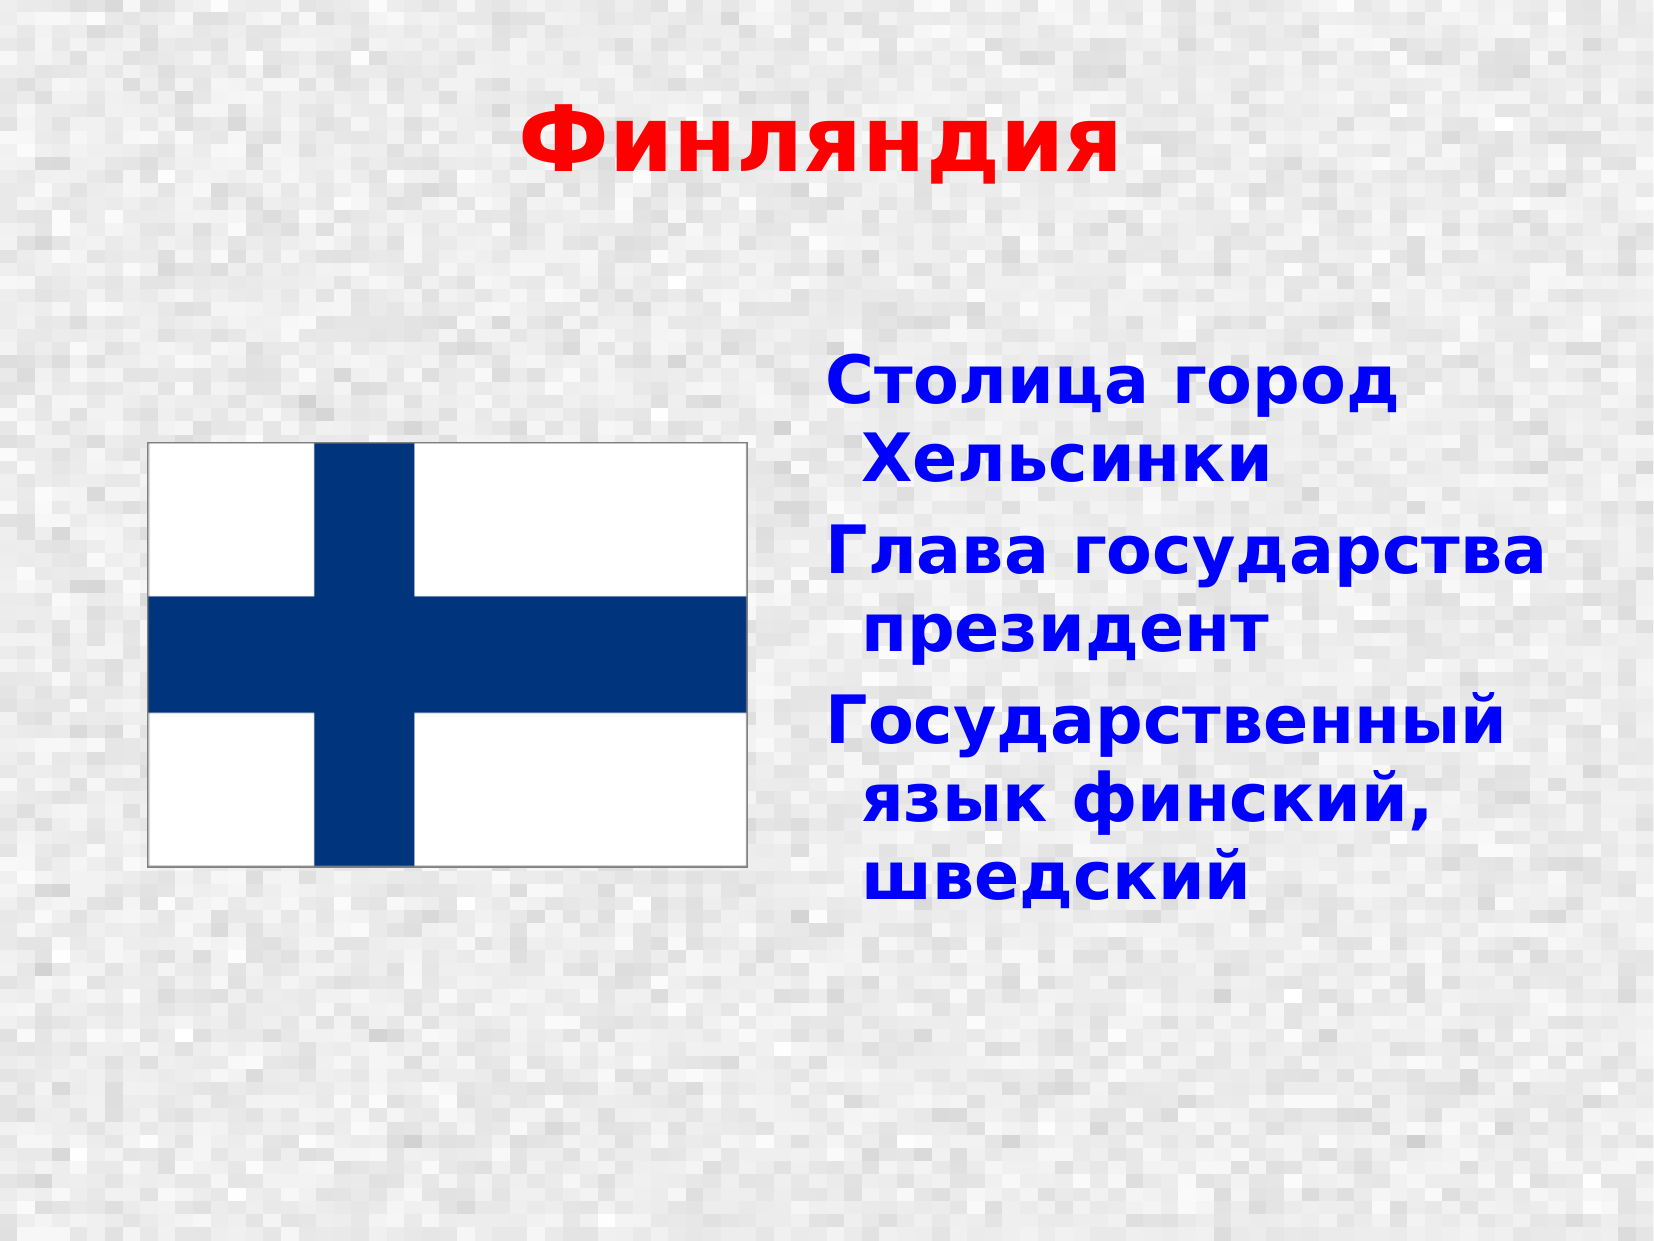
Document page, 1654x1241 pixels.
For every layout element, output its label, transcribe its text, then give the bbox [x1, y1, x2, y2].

text_box Столица город Хельсинки Глава государства президент Государственный язык финский, шведский [775, 334, 1565, 1093]
picture [0, 0, 1654, 1241]
title Финляндия [76, 43, 1565, 237]
